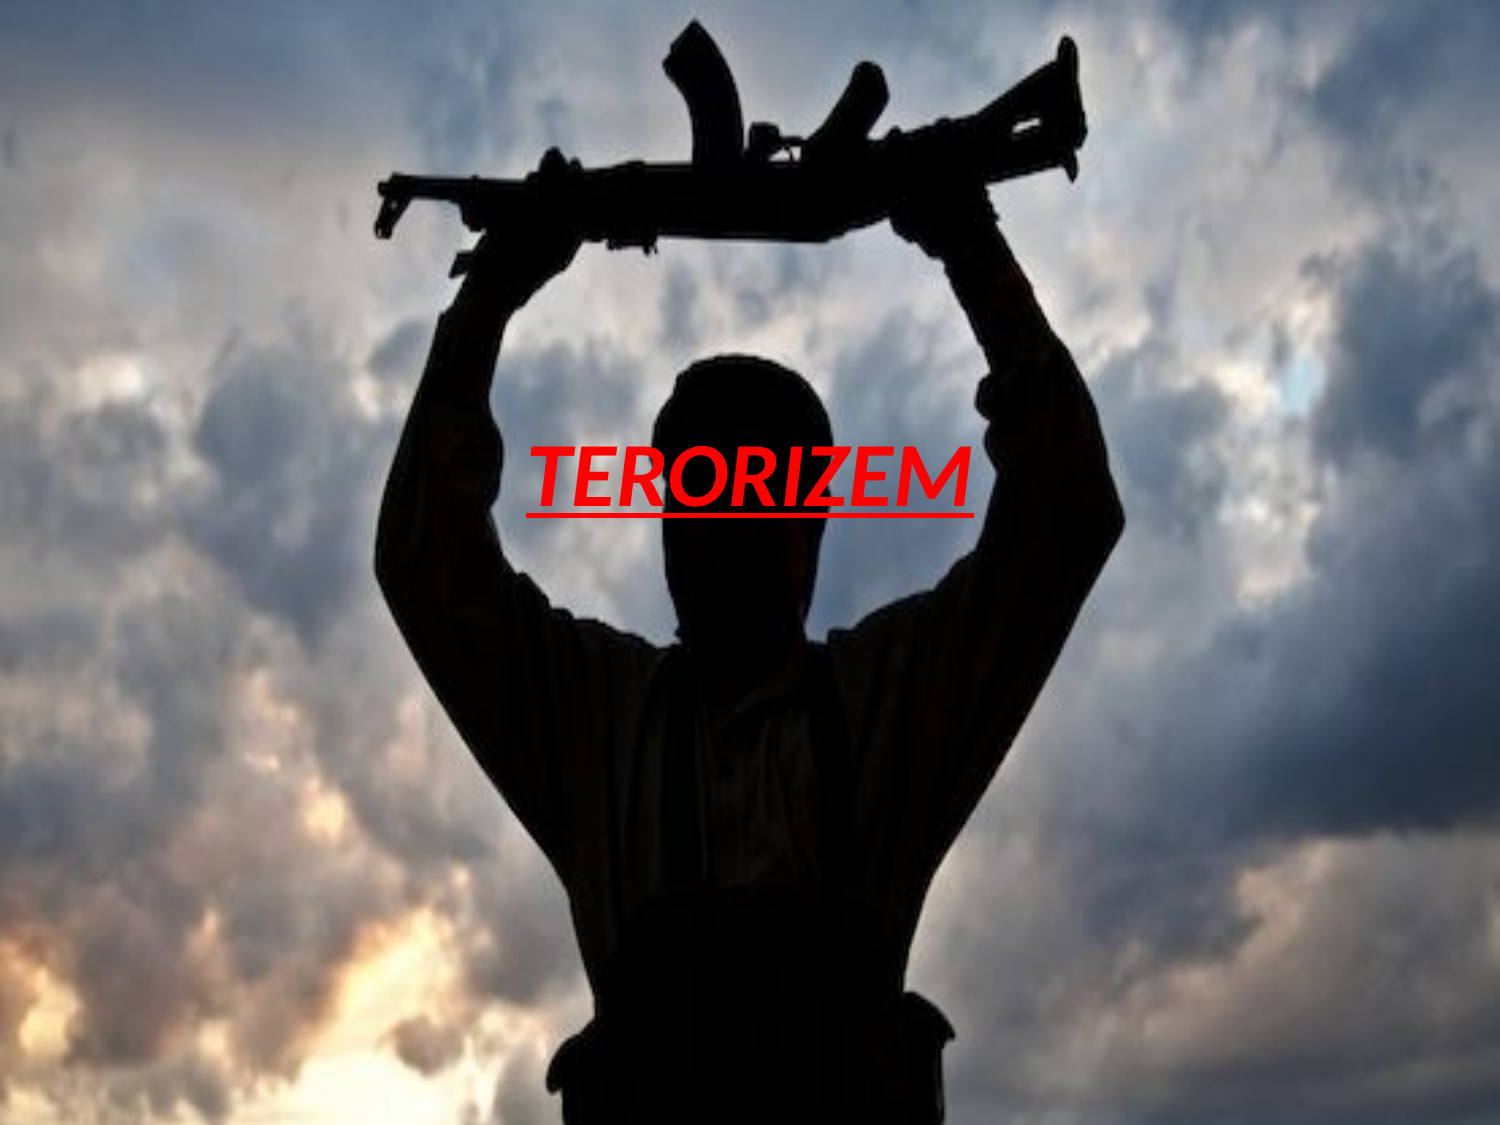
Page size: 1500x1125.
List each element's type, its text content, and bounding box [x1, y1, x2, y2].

title TERORIZEM [112, 349, 1388, 591]
subtitle [225, 637, 1275, 925]
picture [0, 0, 1500, 1125]
